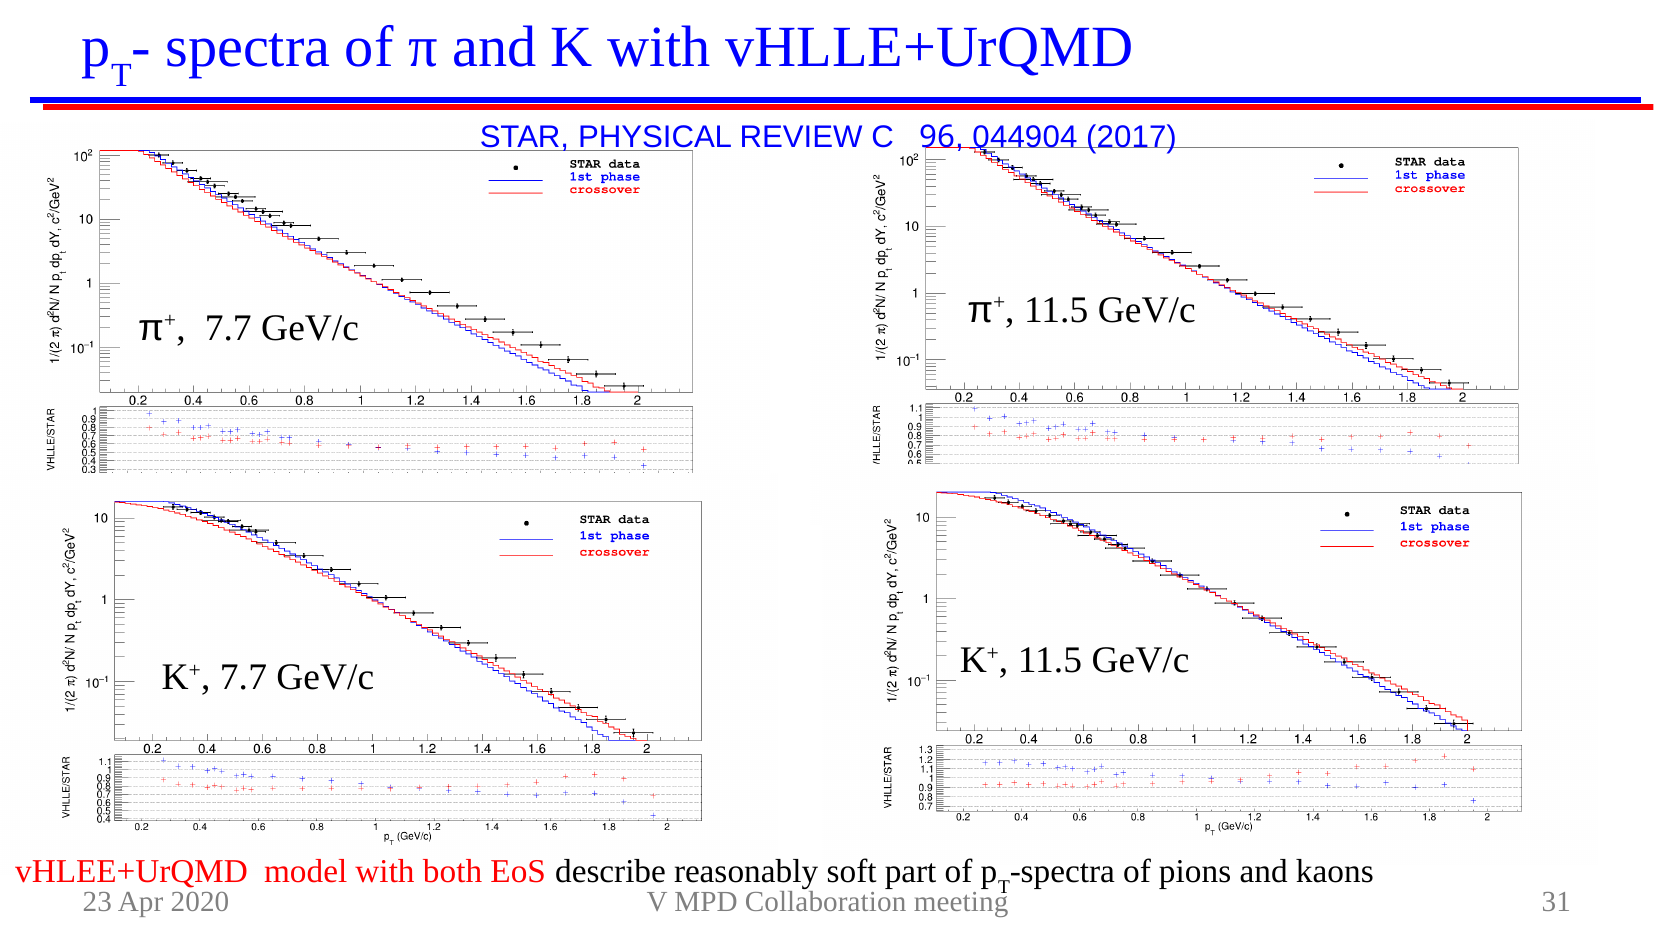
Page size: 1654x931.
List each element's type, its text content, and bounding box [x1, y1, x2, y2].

picture [0, 122, 778, 845]
text_box STAR, PHYSICAL REVIEW C 96, 044904 (2017) [465, 106, 1200, 193]
text_box K+, 11.5 GeV/c [945, 632, 1208, 691]
picture [810, 119, 1598, 845]
text_box vHLEE+UrQMD model with both EoS describe reasonably soft part of pT-spectra of pions and kaons [0, 845, 1654, 931]
title pT- spectra of π and K with vHLLE+UrQMD [81, 7, 1570, 91]
text_box π+, 11.5 GeV/c [952, 280, 1223, 339]
text_box K+, 7.7 GeV/c [146, 648, 390, 707]
text_box π+, 7.7 GeV/c [123, 299, 397, 357]
